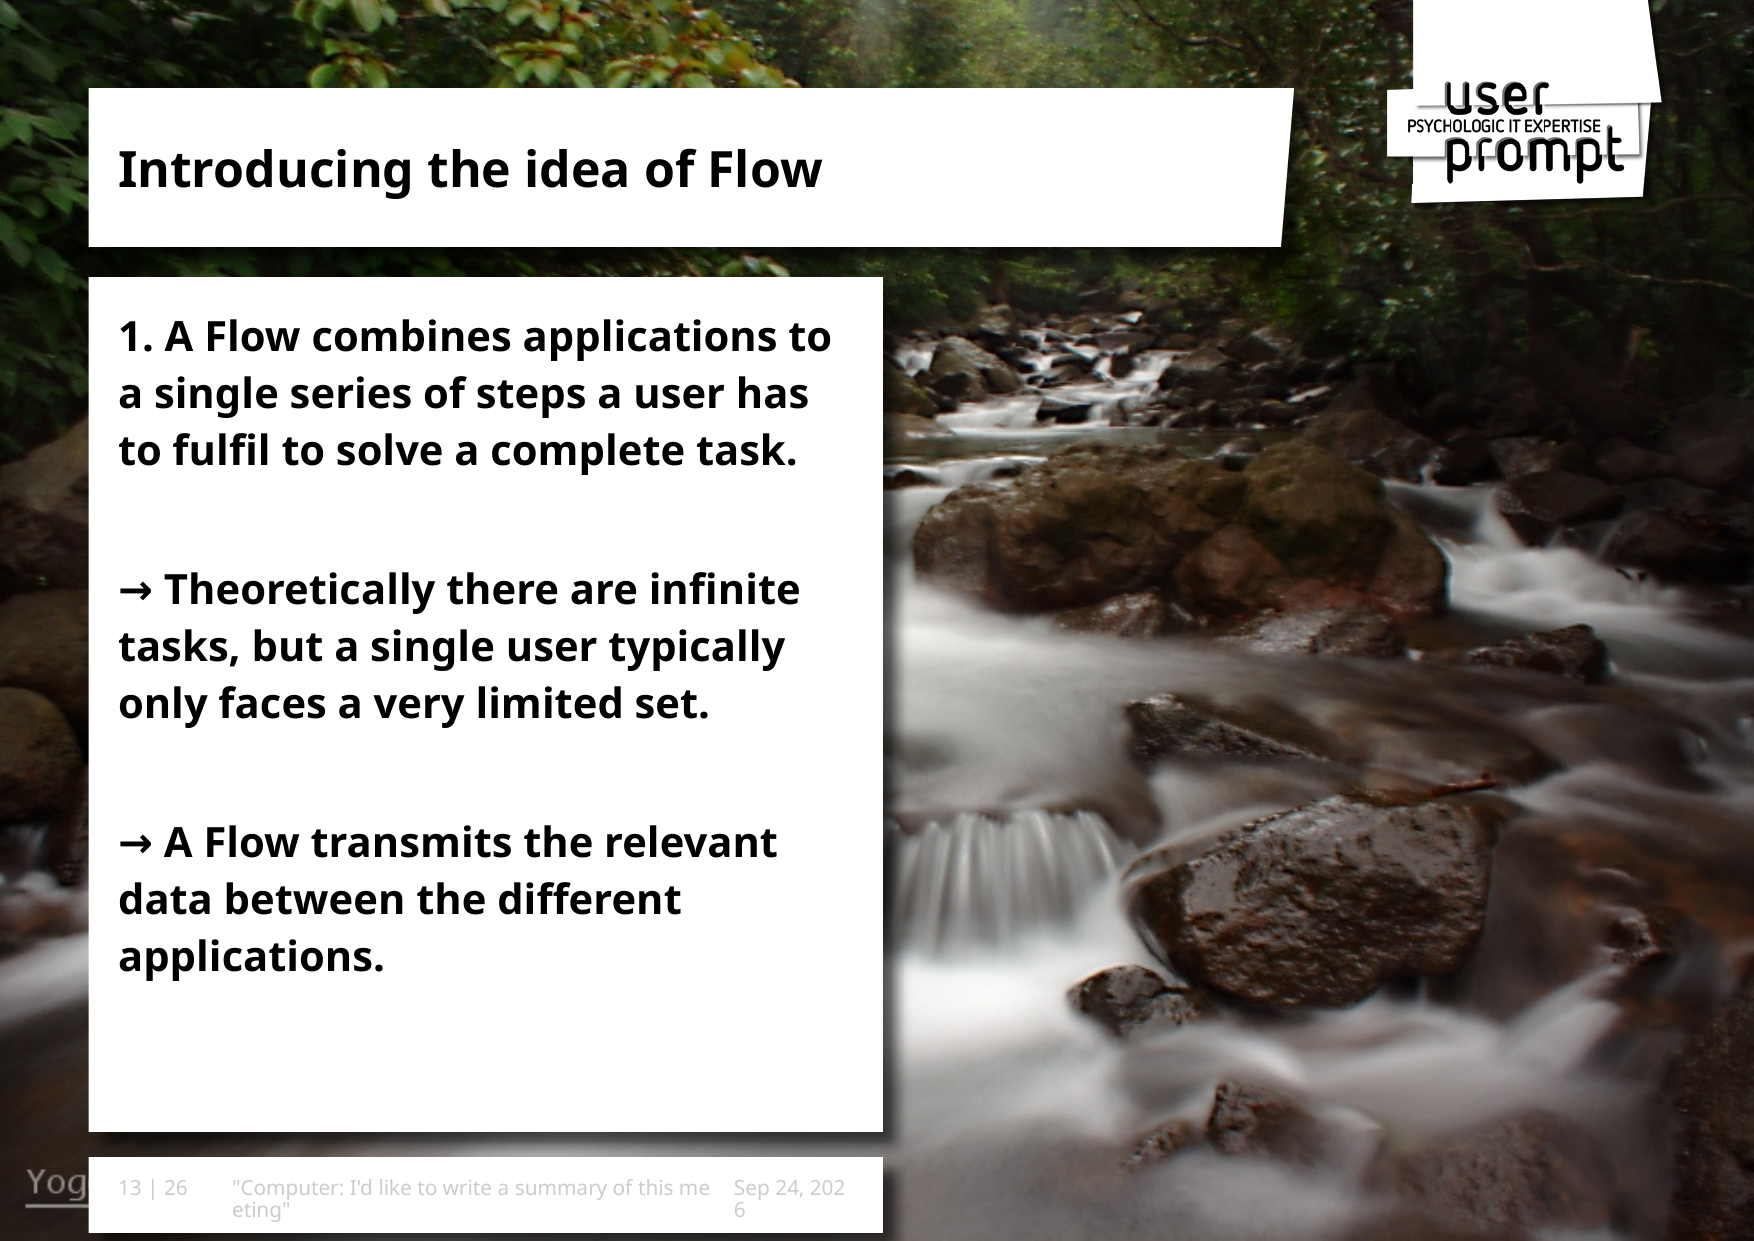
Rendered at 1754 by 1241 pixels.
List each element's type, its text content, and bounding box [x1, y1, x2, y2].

list 1. A Flow combines applications to a single series of steps a user has to fulfil to solve a complete task. → Theoretically there are infinite tasks, but a single user typically only faces a very limited set. → A Flow transmits the relevant data between the different applications. [88, 277, 880, 1128]
title Introducing the idea of Flow [88, 88, 1288, 249]
picture [0, 0, 1754, 1241]
